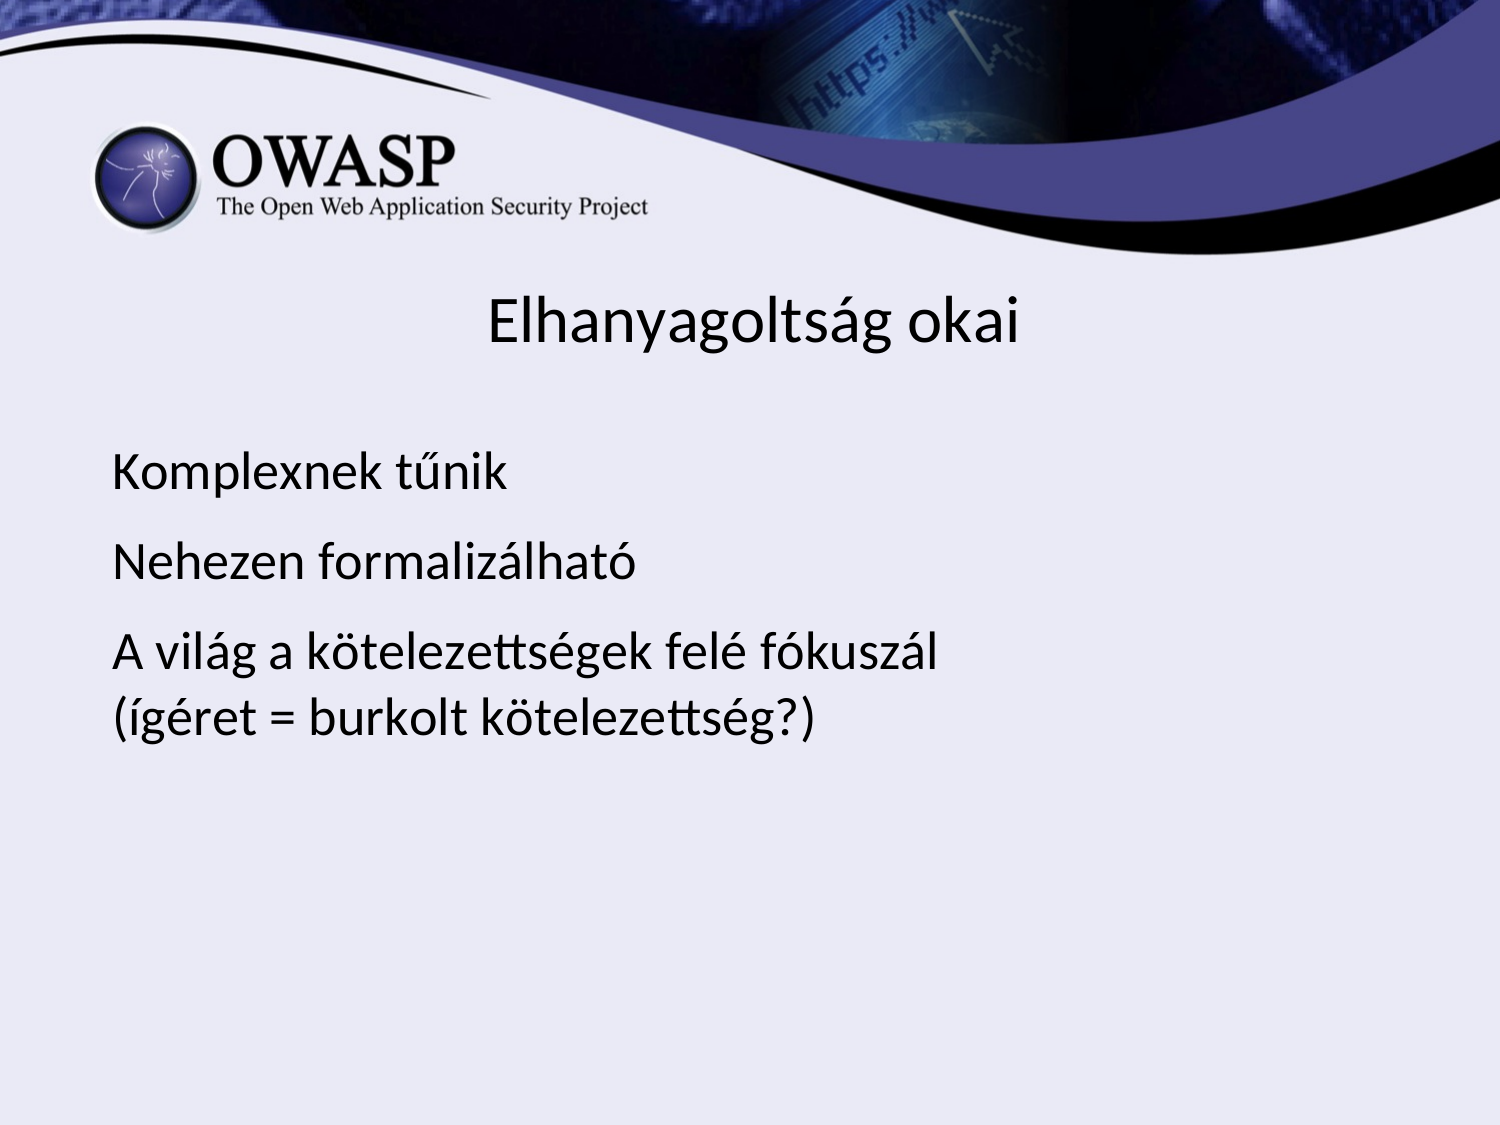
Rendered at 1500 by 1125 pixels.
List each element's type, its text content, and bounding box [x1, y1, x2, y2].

picture [0, 0, 1500, 1125]
text_box Elhanyagoltság okai Komplexnek tűnik Nehezen formalizálható A világ a kötelezettségek felé fókuszál (ígéret = burkolt kötelezettség?) [97, 268, 1411, 764]
